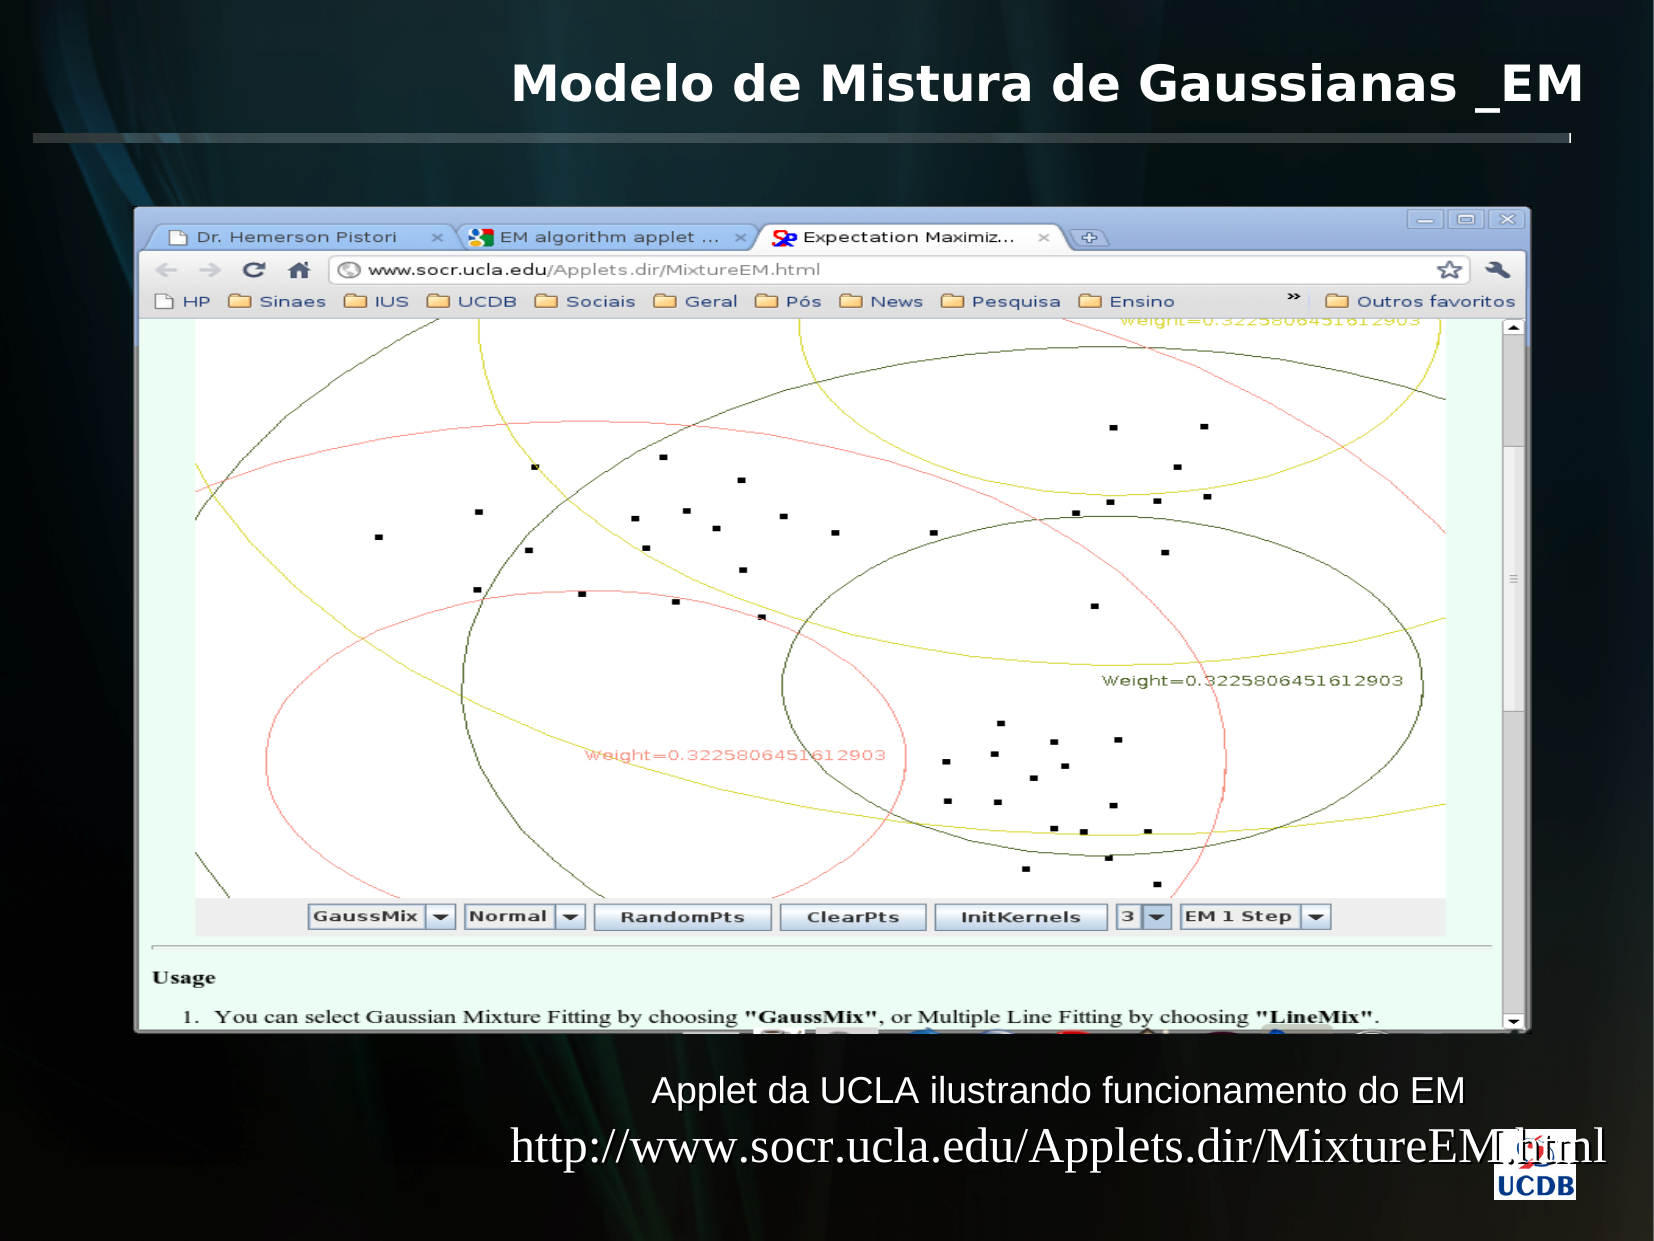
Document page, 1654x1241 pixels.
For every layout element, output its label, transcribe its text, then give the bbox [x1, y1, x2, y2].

picture [0, 0, 1654, 1241]
text_box Modelo de Mistura de Gaussianas _EM [495, 45, 759, 119]
text_box Applet da UCLA ilustrando funcionamento do EM http://www.socr.ucla.edu/Applets.dir/MixtureEM.html [495, 1062, 1122, 1120]
